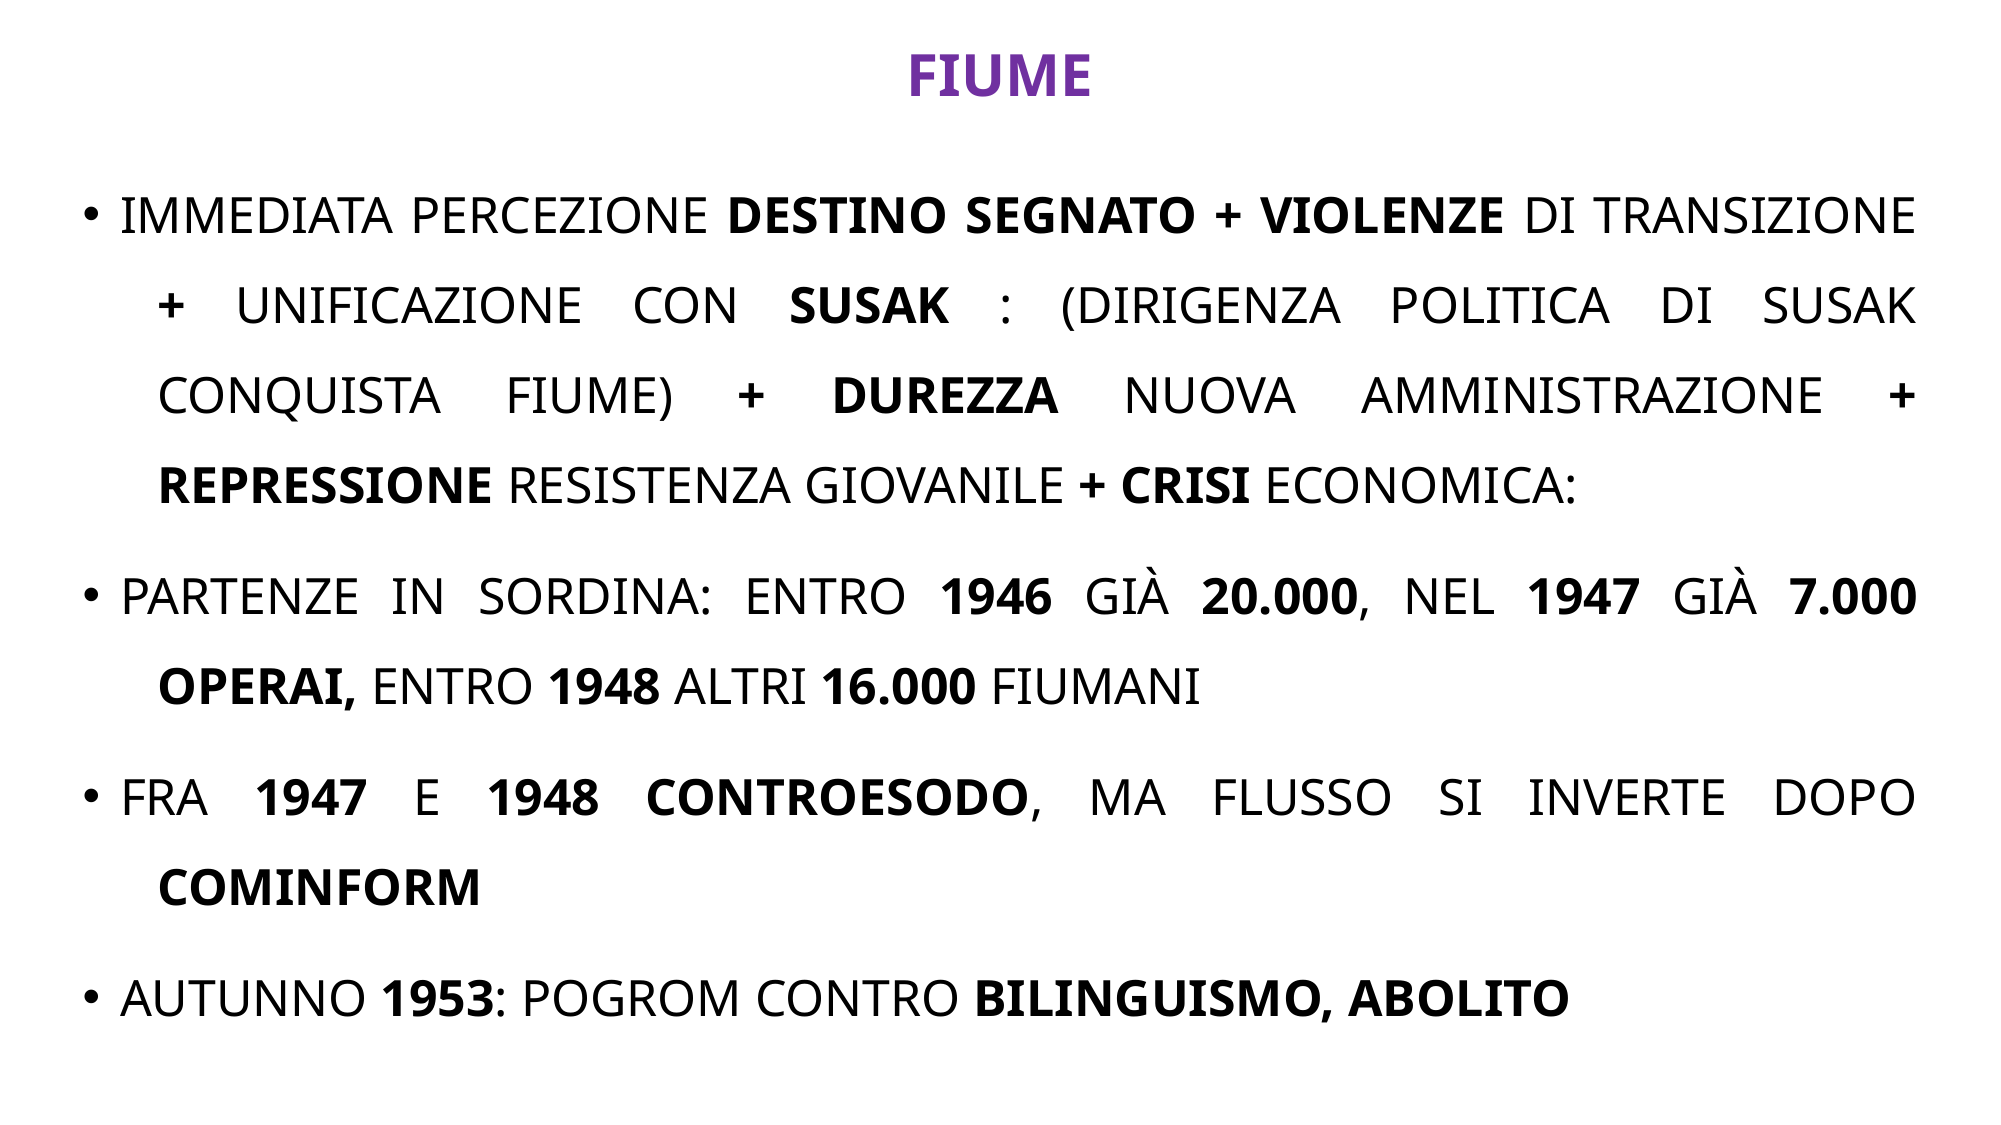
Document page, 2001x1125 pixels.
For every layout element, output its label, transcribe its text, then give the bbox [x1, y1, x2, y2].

title FIUME [137, 9, 1863, 145]
list IMMEDIATA PERCEZIONE DESTINO SEGNATO + VIOLENZE DI TRANSIZIONE + UNIFICAZIONE CON SUSAK : (DIRIGENZA POLITICA DI SUSAK CONQUISTA FIUME) + DUREZZA NUOVA AMMINISTRAZIONE + REPRESSIONE RESISTENZA GIOVANILE + CRISI ECONOMICA: PARTENZE IN SORDINA: ENTRO 1946 GIÀ 20.000, NEL 1947 GIÀ 7.000 OPERAI, ENTRO 1948 ALTRI 16.000 FIUMANI FRA 1947 E 1948 CONTROESODO, MA FLUSSO SI INVERTE DOPO COMINFORM AUTUNNO 1953: POGROM CONTRO BILINGUISMO, ABOLITO [67, 145, 1933, 1072]
